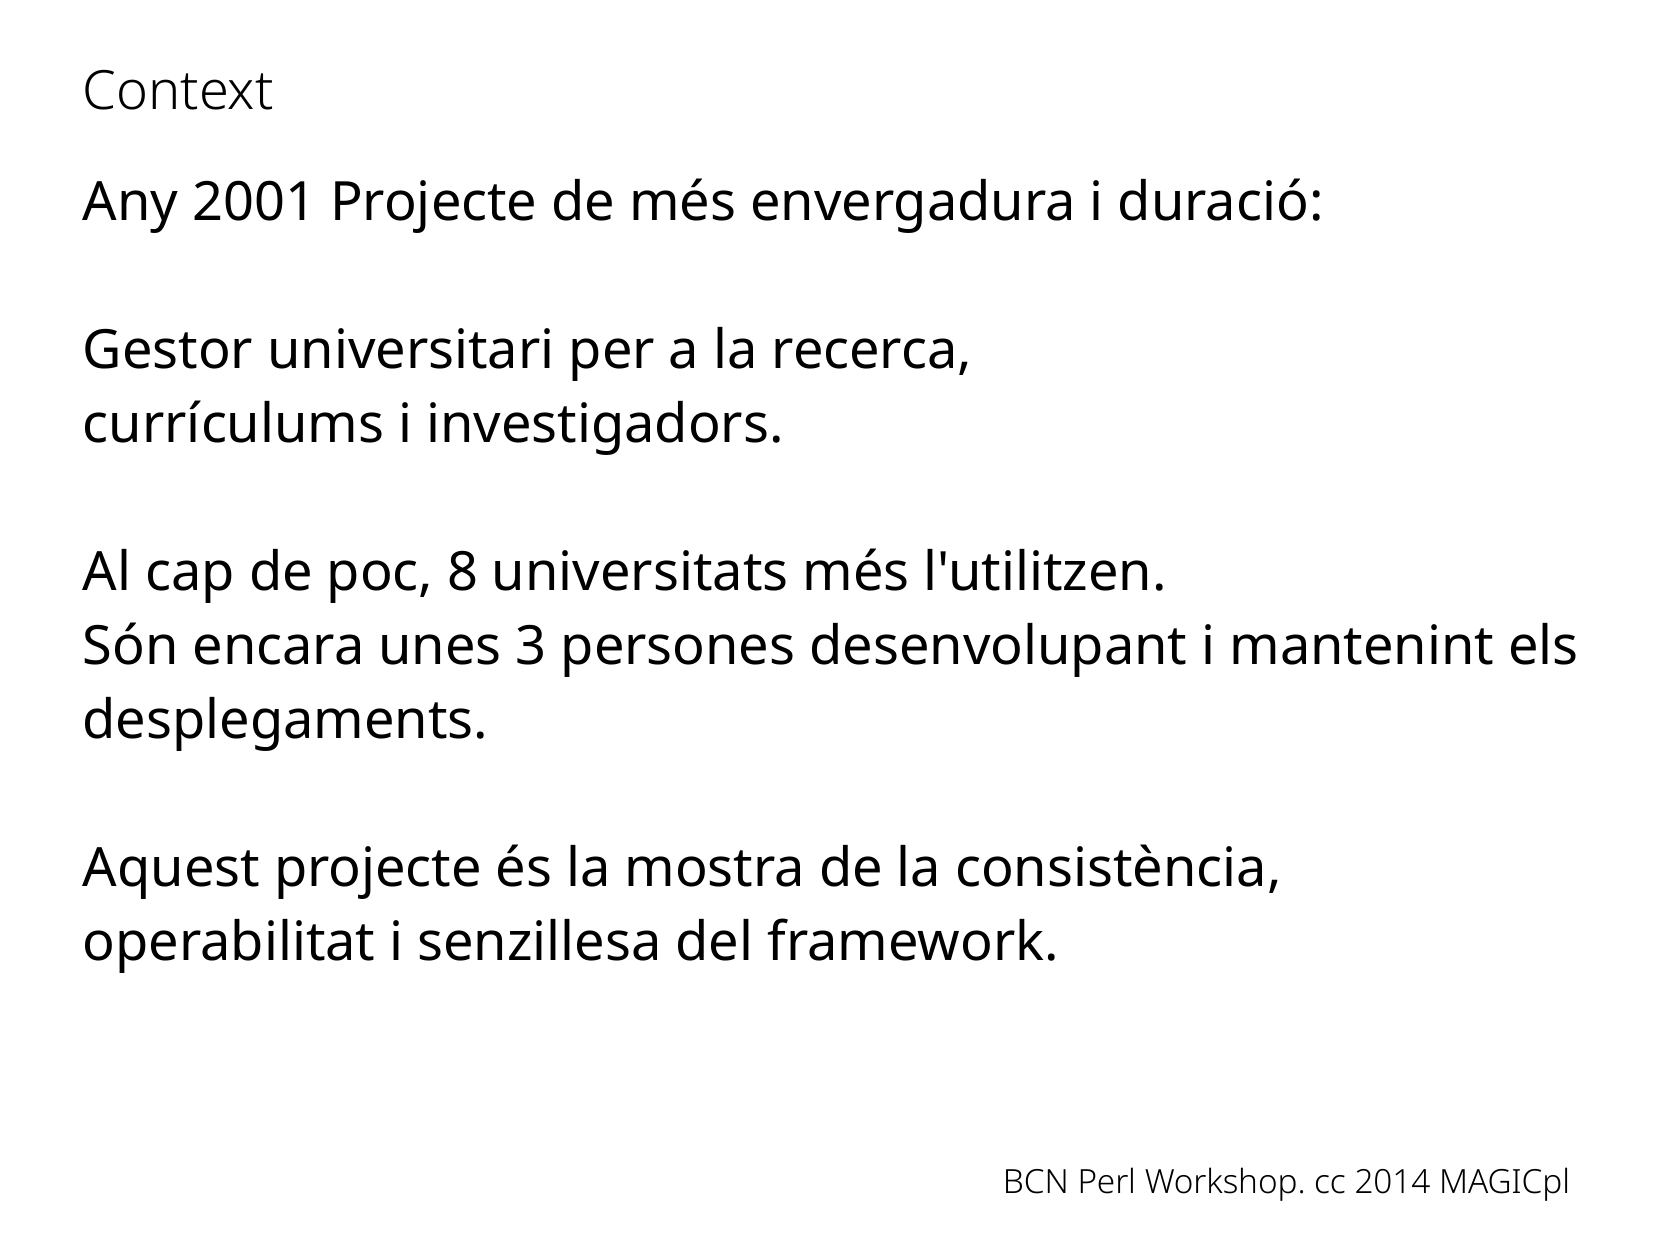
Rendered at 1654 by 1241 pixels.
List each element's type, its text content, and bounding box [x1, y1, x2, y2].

title BCN Perl Workshop. cc 2014 MAGICpl [82, 1139, 1571, 1223]
subtitle Any 2001 Projecte de més envergadura i duració: Gestor universitari per a la recerca, currículums i investigadors. Al cap de poc, 8 universitats més l'utilitzen. Són encara unes 3 persones desenvolupant i mantenint els desplegaments. Aquest projecte és la mostra de la consistència, operabilitat i senzillesa del framework. [82, 165, 1583, 1123]
title Context [82, 47, 1571, 130]
